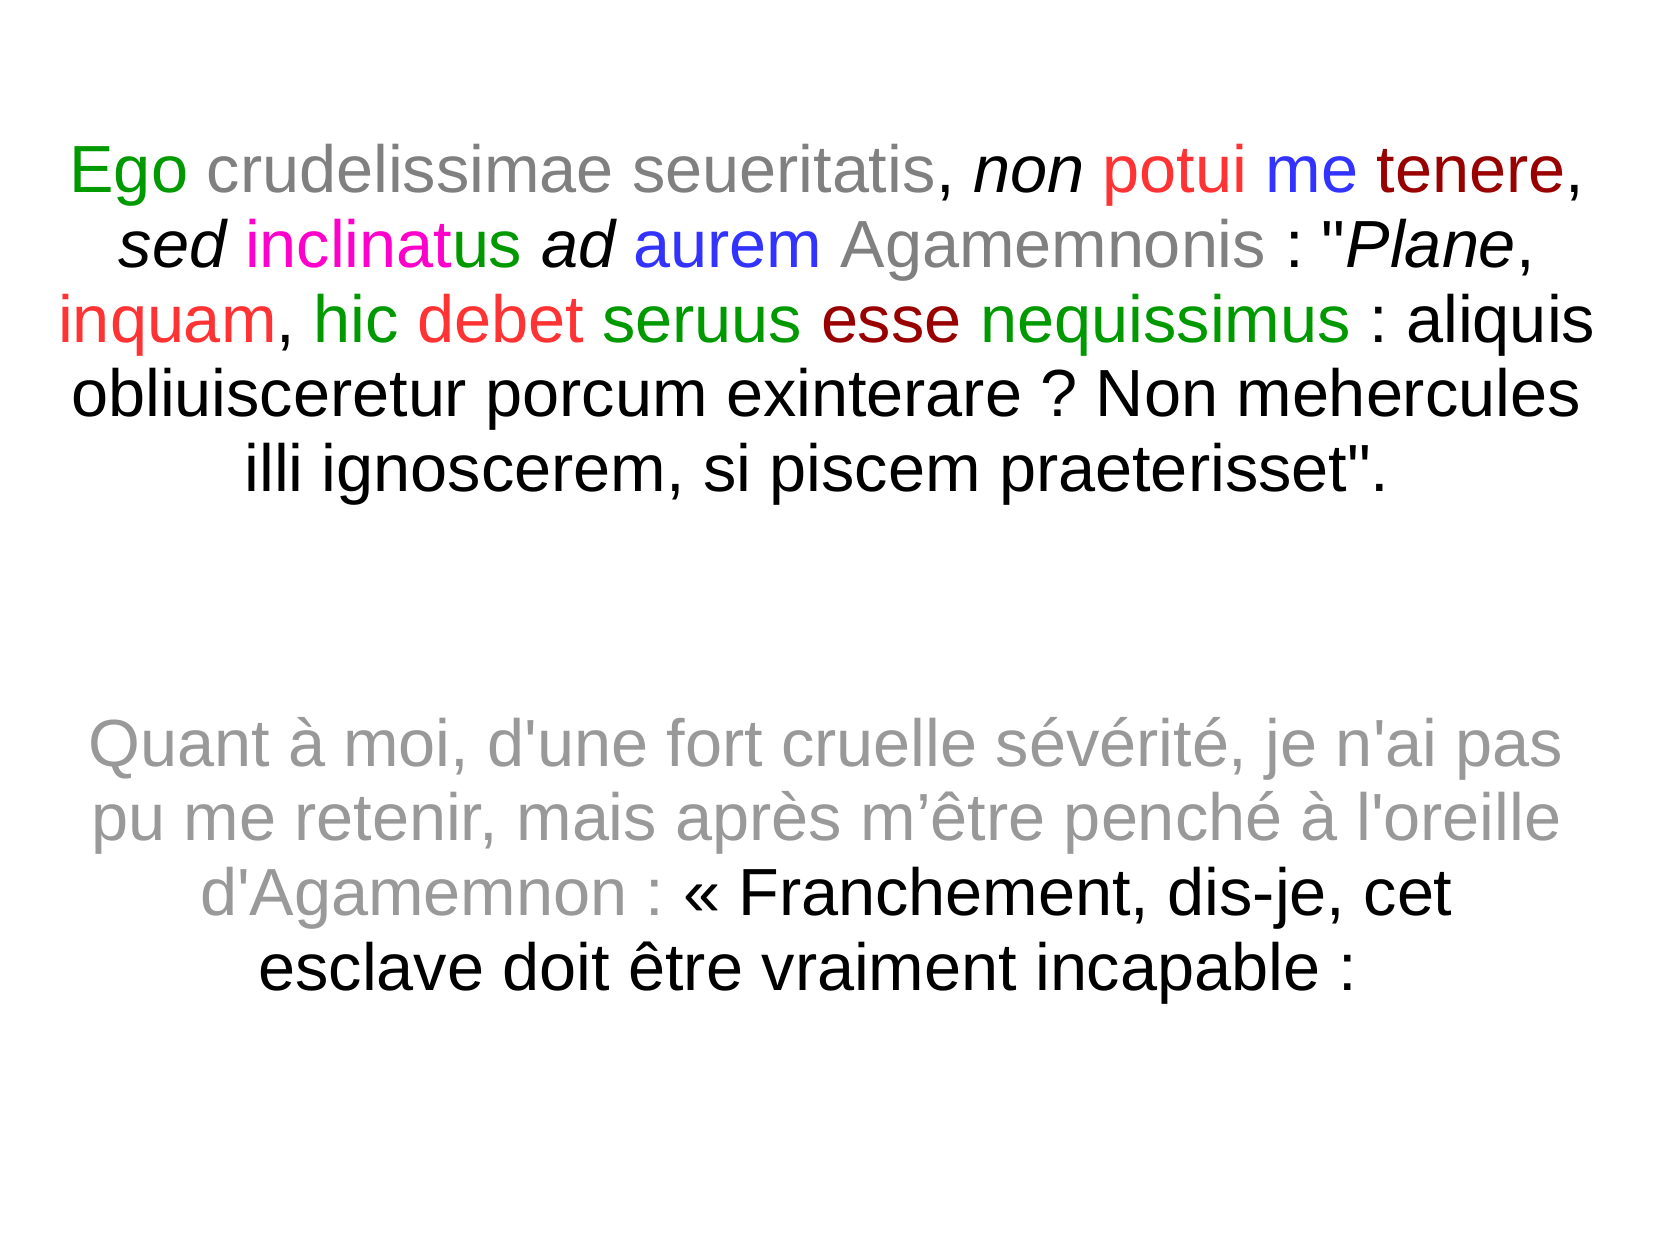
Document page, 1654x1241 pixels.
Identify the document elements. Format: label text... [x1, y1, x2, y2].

title Ego crudelissimae seueritatis, non potui me tenere, sed inclinatus ad aurem Agamemnonis : "Plane, inquam, hic debet seruus esse nequissimus : aliquis obliuisceretur porcum exinterare ? Non mehercules illi ignoscerem, si piscem praeterisset". [47, 35, 1607, 603]
subtitle Quant à moi, d'une fort cruelle sévérité, je n'ai pas pu me retenir, mais après m’être penché à l'oreille d'Agamemnon : « Franchement, dis-je, cet esclave doit être vraiment incapable : [82, 601, 1571, 1109]
